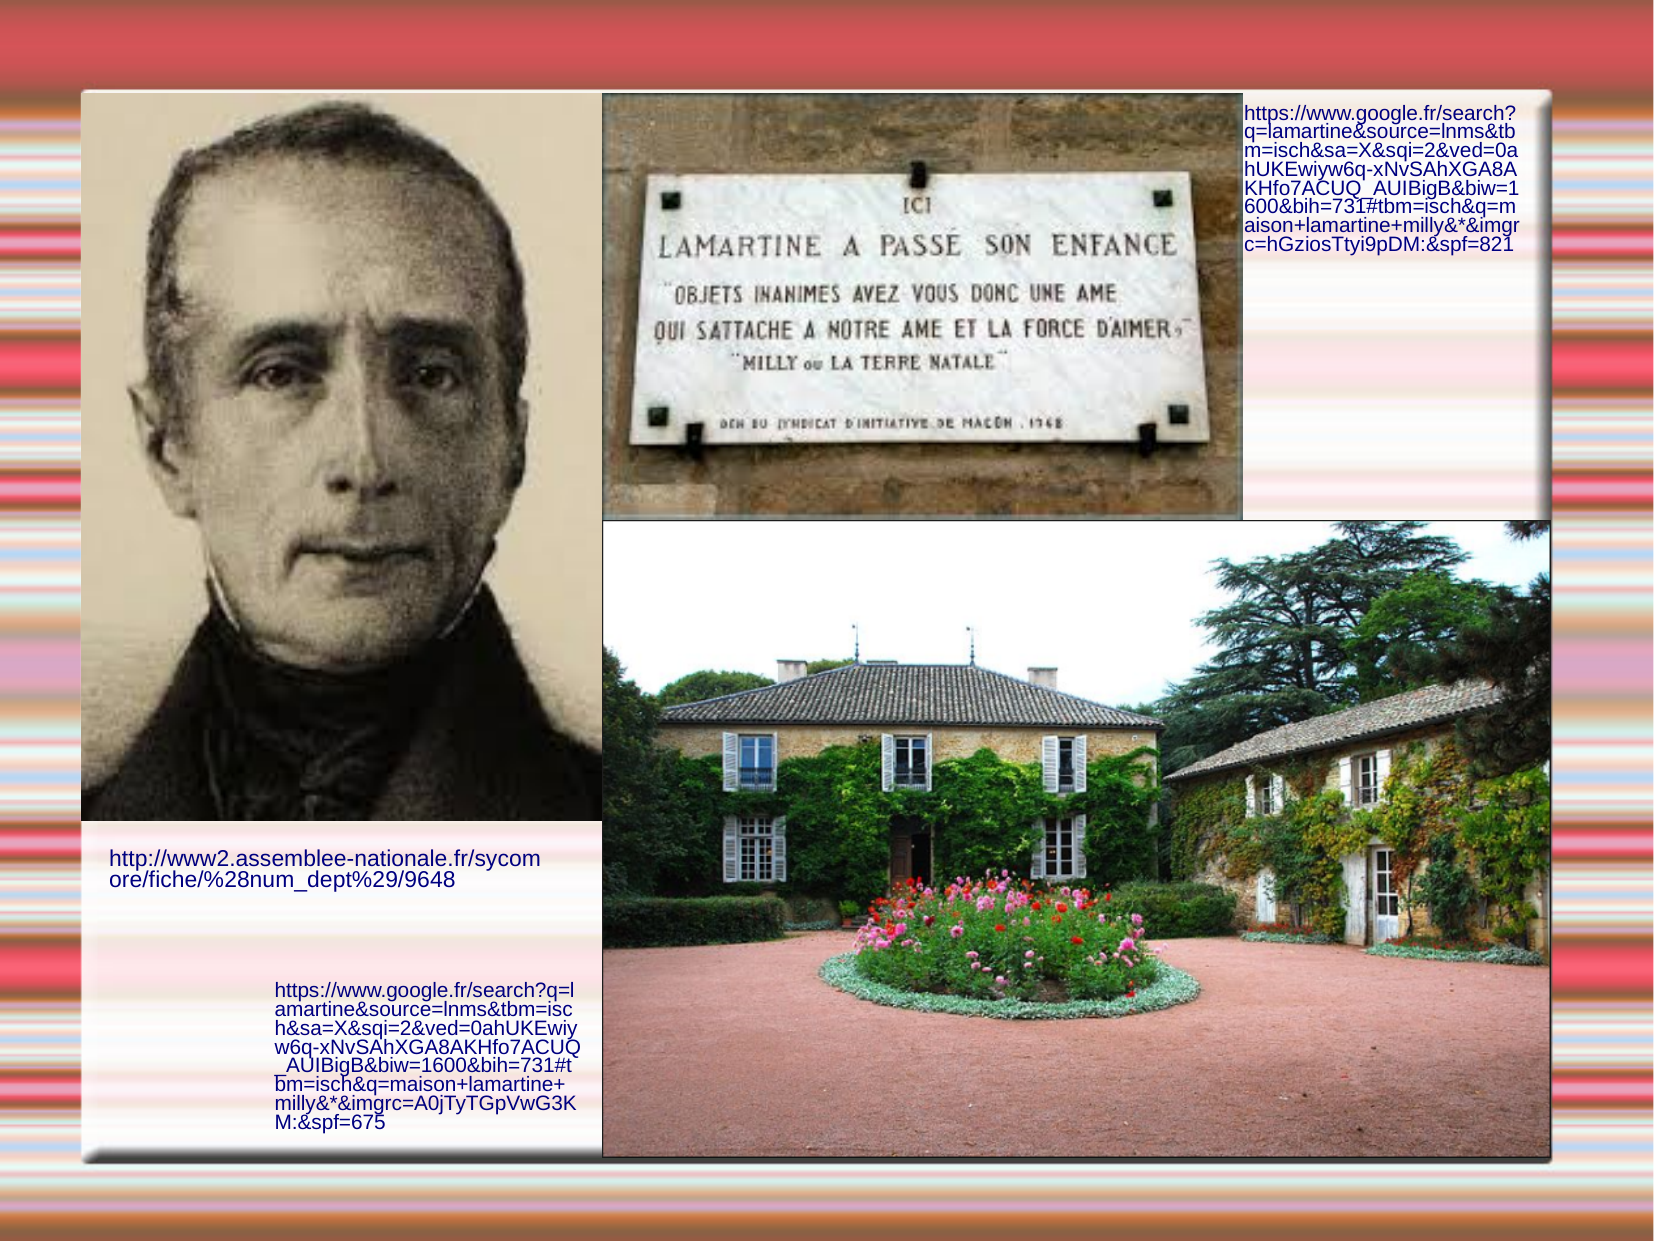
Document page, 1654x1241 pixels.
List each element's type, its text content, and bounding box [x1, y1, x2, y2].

text_box https://www.google.fr/search?q=lamartine&source=lnms&tbm=isch&sa=X&sqi=2&ved=0ahUKEwiyw6q-xNvSAhXGA8AKHfo7ACUQ_AUIBigB&biw=1600&bih=731#tbm=isch&q=maison+lamartine+milly&*&imgrc=hGziosTtyi9pDM:&spf=821 [1229, 93, 1542, 298]
text_box http://www2.assemblee-nationale.fr/sycomore/fiche/%28num_dept%29/9648 [94, 838, 567, 905]
picture [0, 0, 1654, 1241]
text_box https://www.google.fr/search?q=lamartine&source=lnms&tbm=isch&sa=X&sqi=2&ved=0ahUKEwiyw6q-xNvSAhXGA8AKHfo7ACUQ_AUIBigB&biw=1600&bih=731#tbm=isch&q=maison+lamartine+milly&*&imgrc=A0jTyTGpVwG3KM:&spf=675 [259, 971, 597, 1099]
